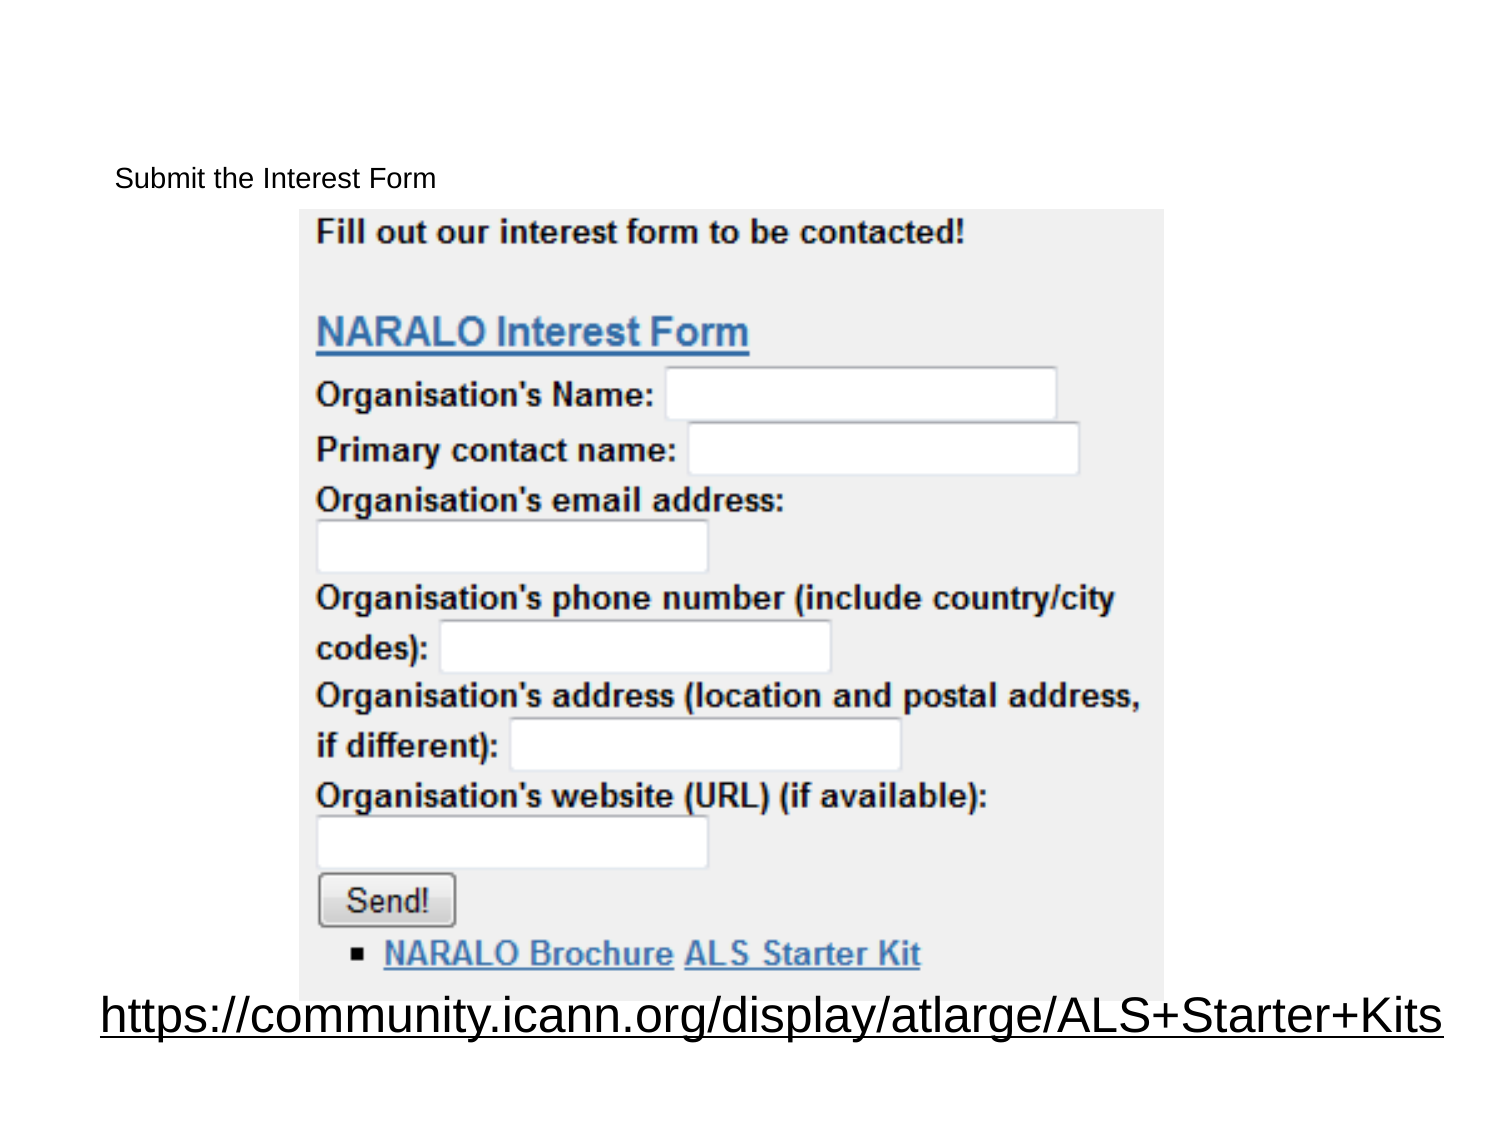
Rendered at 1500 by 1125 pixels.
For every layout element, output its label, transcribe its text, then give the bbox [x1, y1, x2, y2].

title Submit the Interest Form [99, 44, 1388, 210]
text_box https://community.icann.org/display/atlarge/ALS+Starter+Kits [9, 967, 1483, 1093]
picture [299, 209, 1164, 967]
